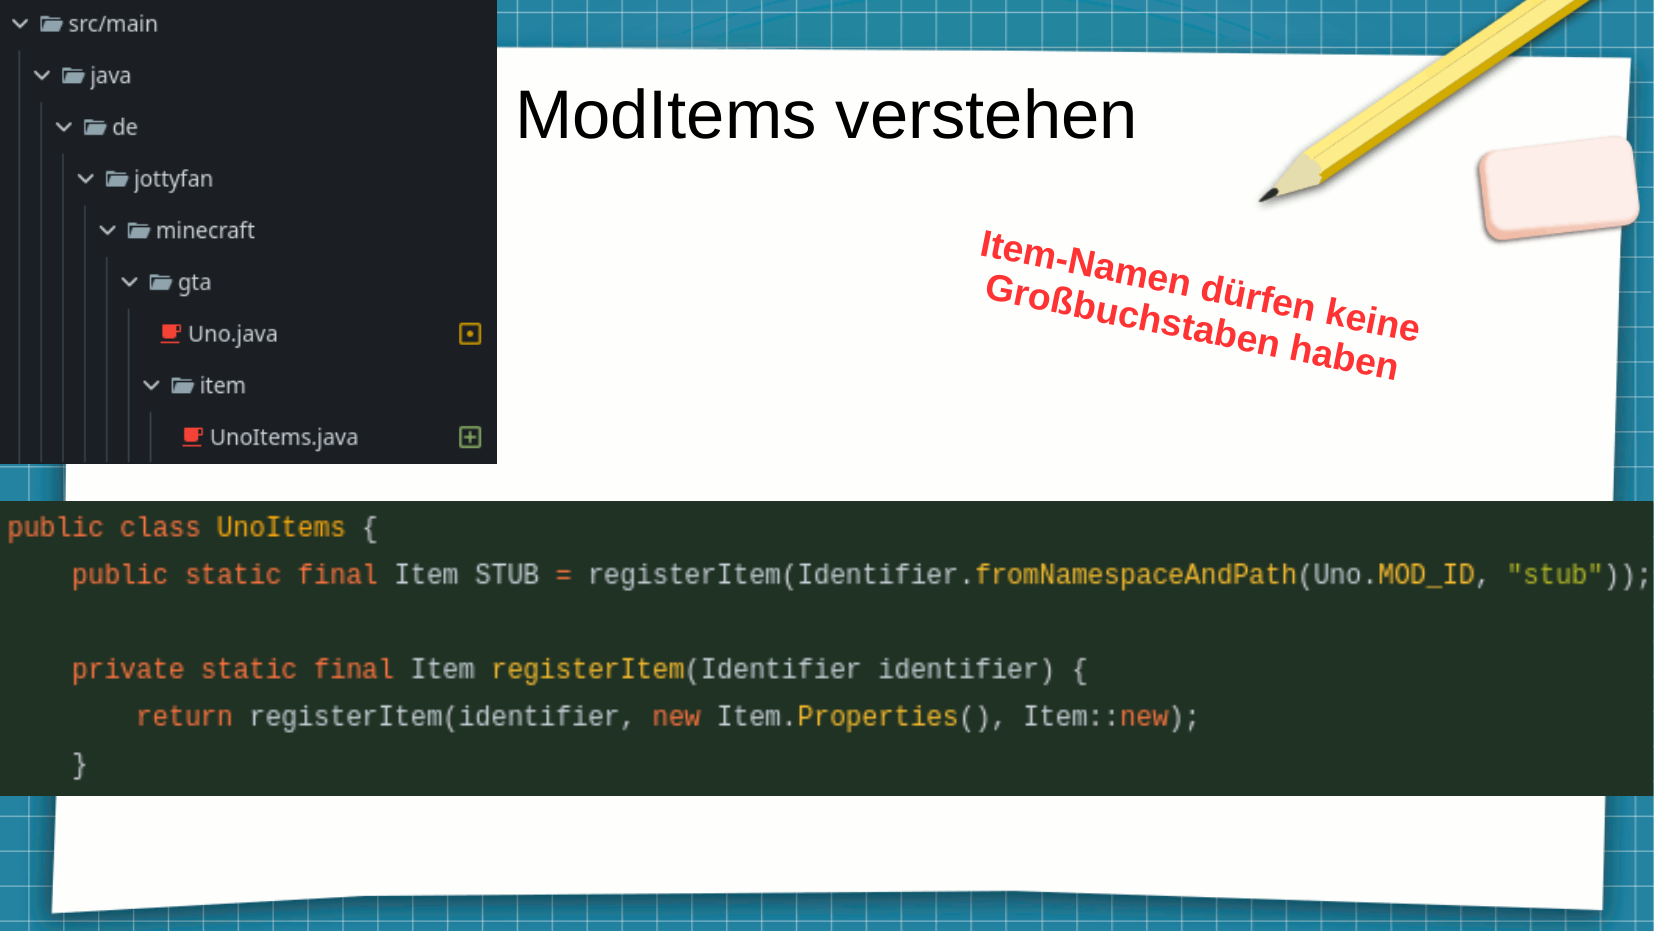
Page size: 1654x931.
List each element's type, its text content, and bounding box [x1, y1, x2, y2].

title ModItems verstehen [497, 37, 1571, 193]
text_box Item-Namen dürfen keine Großbuchstaben haben [911, 203, 1482, 411]
picture [0, 0, 1654, 931]
